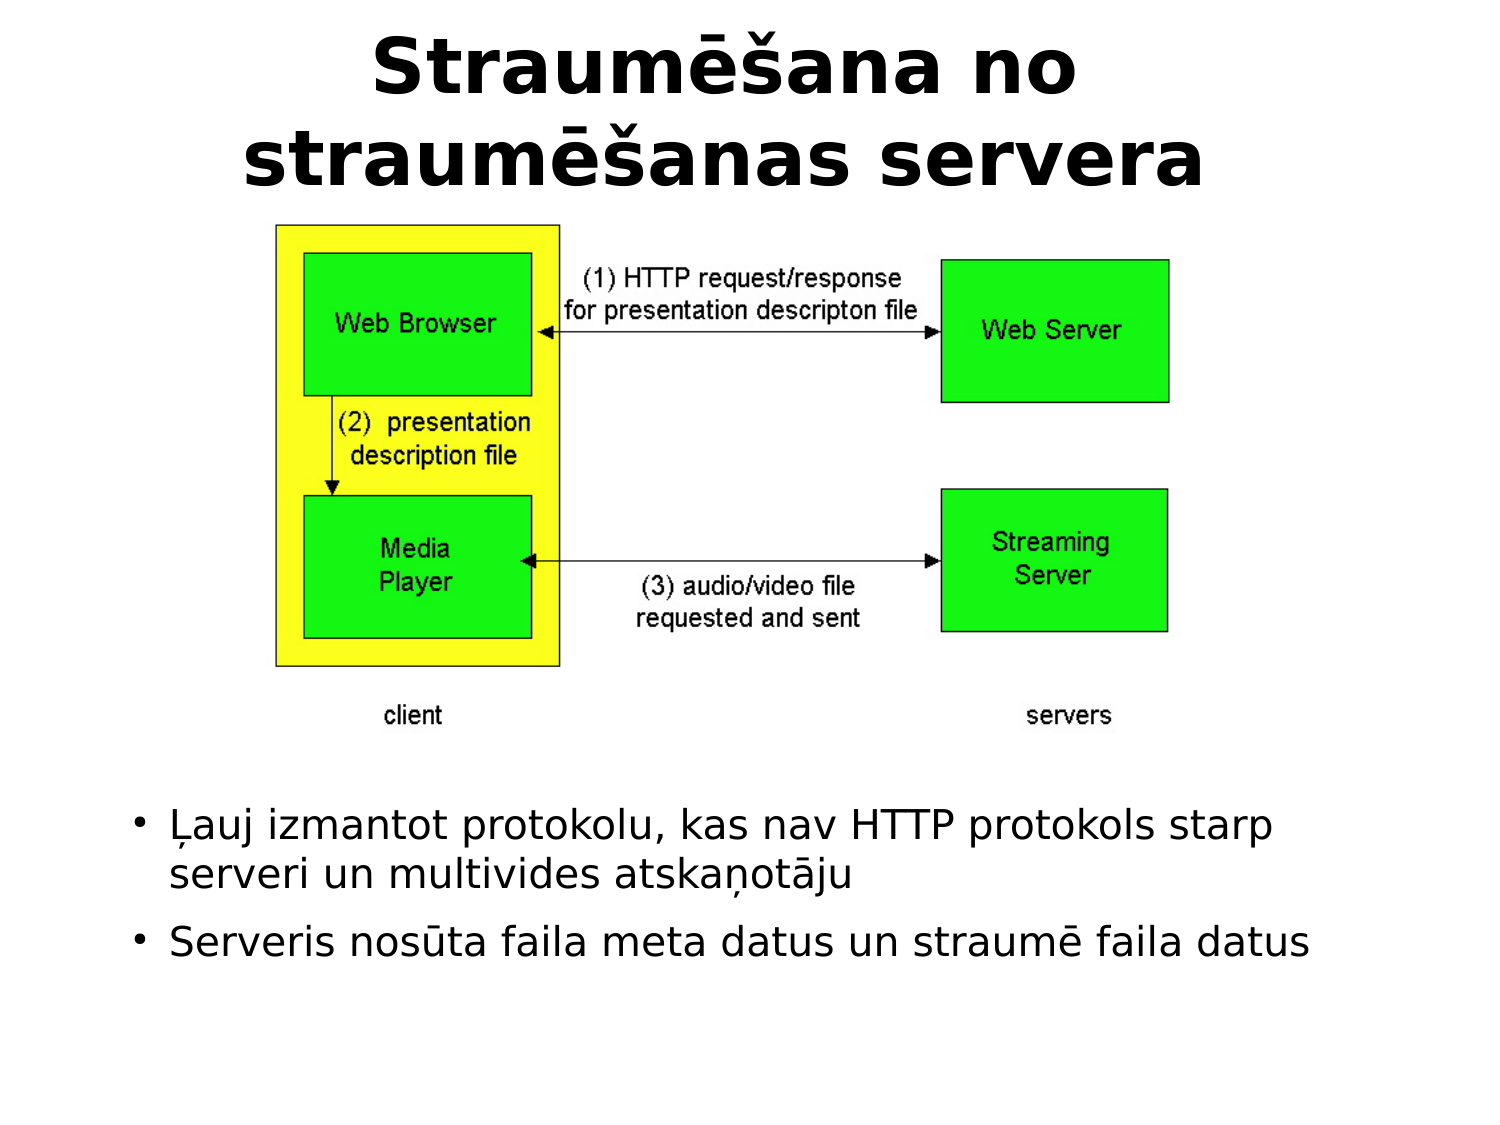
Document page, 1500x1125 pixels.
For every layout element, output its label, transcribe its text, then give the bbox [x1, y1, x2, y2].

list Ļauj izmantot protokolu, kas nav HTTP protokols starp serveri un multivides atskaņotāju Serveris nosūta faila meta datus un straumē faila datus [106, 790, 1340, 990]
picture [265, 222, 1223, 739]
title Straumēšana no straumēšanas servera [87, 37, 1363, 181]
